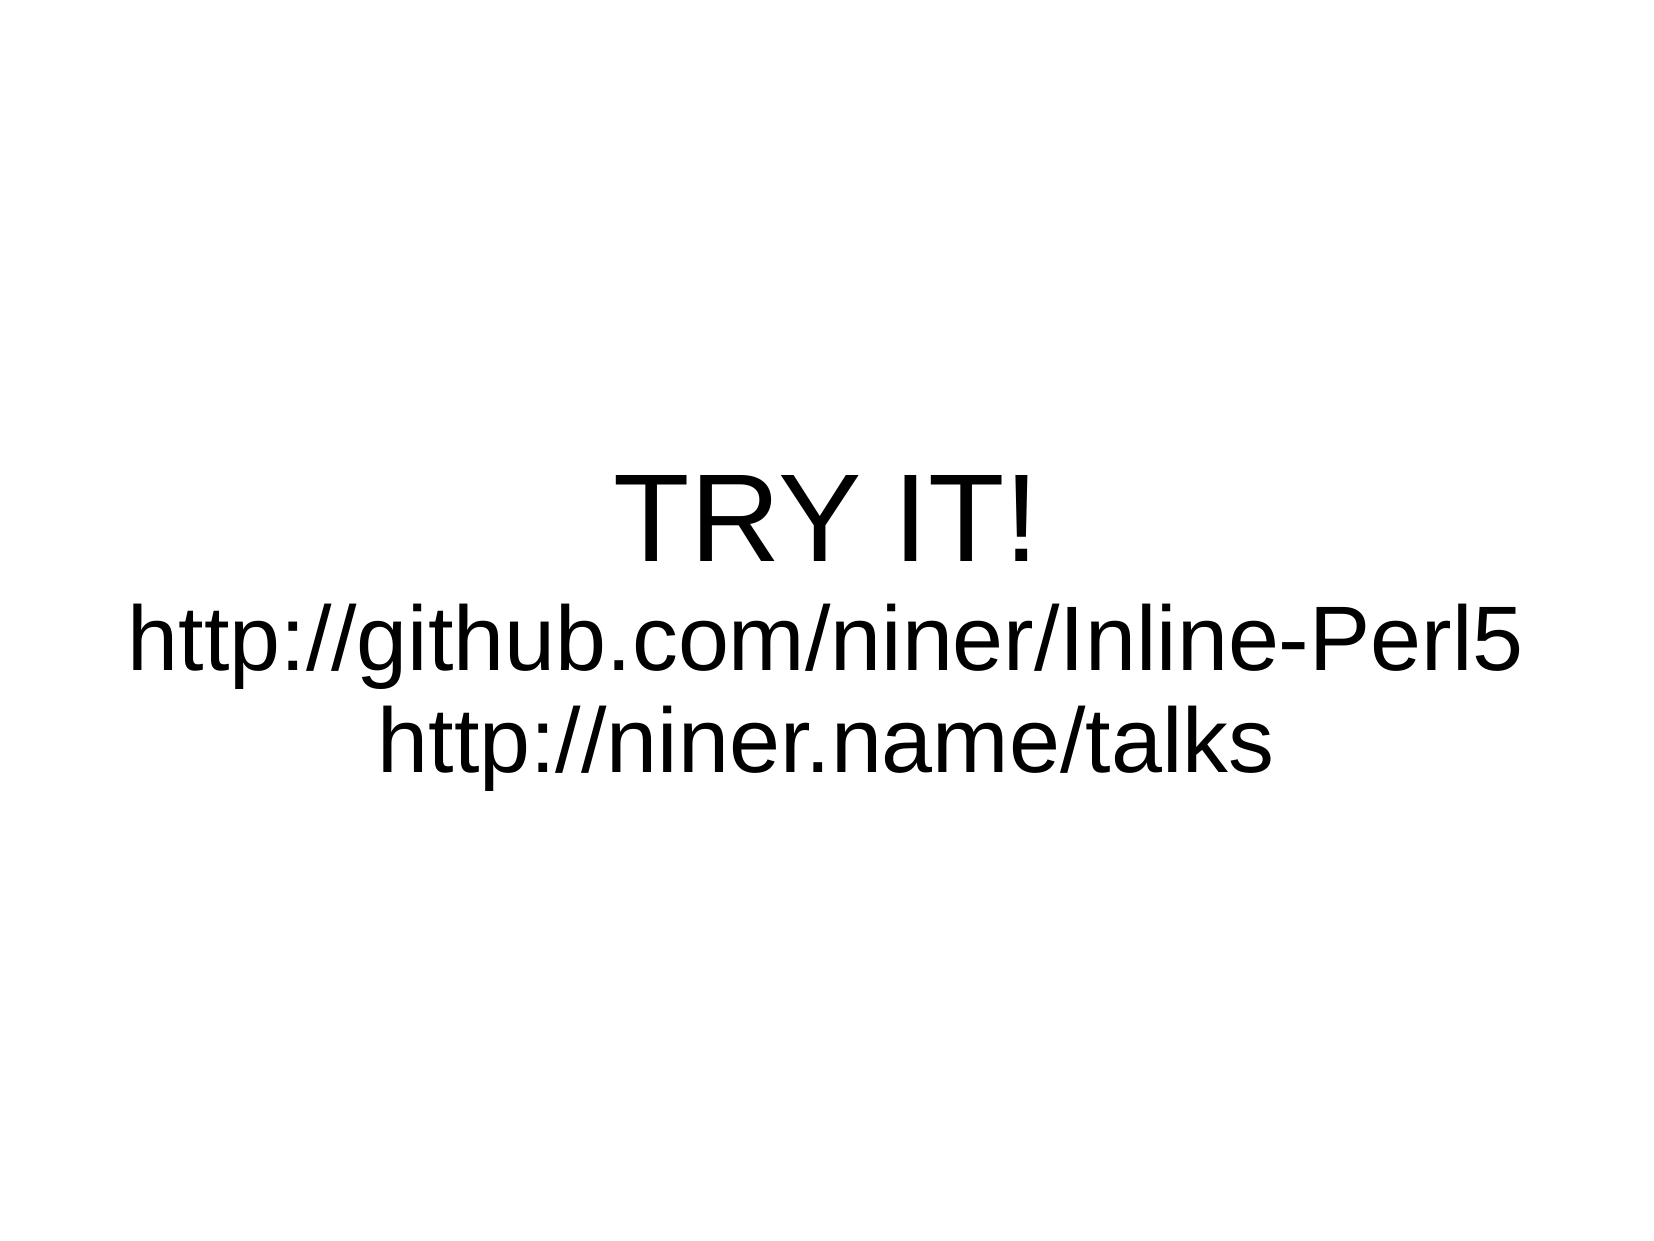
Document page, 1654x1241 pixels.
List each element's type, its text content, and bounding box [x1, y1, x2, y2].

subtitle TRY IT! http://github.com/niner/Inline-Perl5 http://niner.name/talks [82, 140, 1571, 1101]
